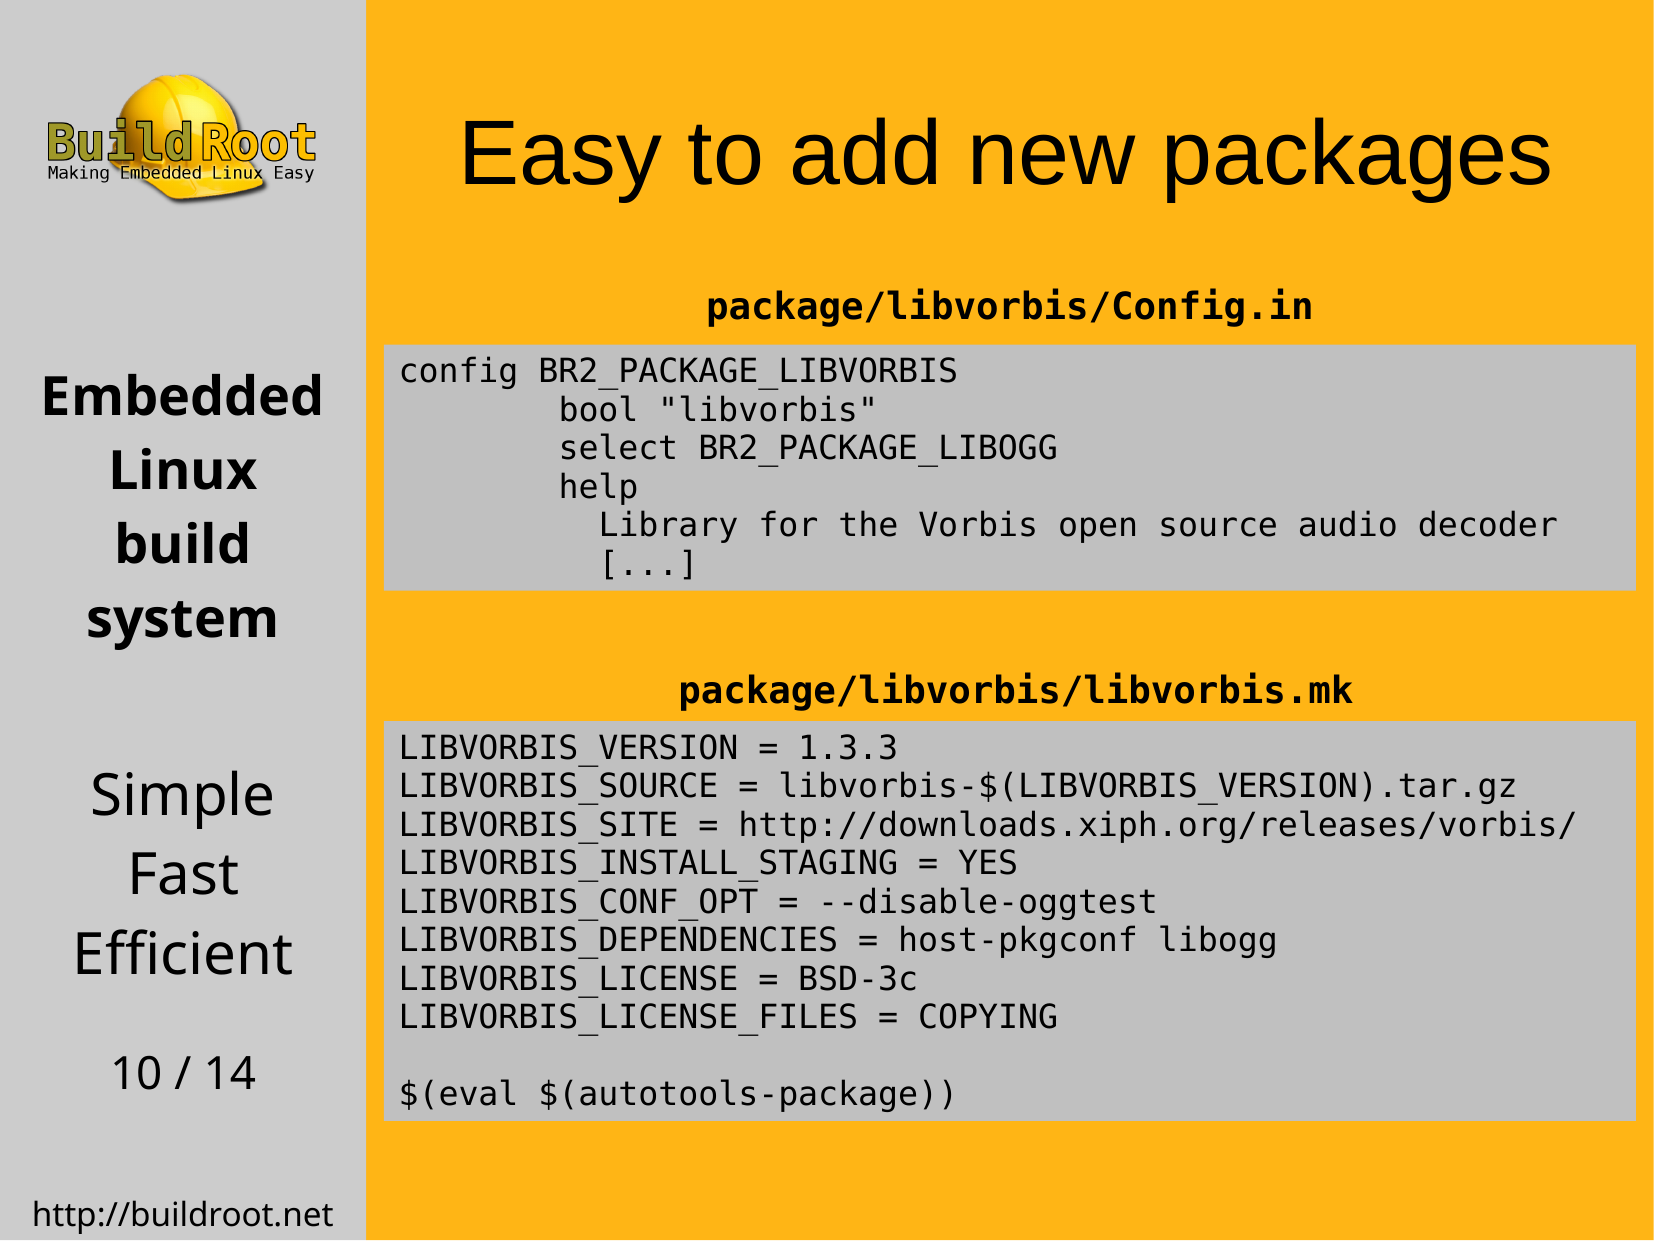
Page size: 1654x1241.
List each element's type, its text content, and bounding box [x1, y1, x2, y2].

text_box package/libvorbis/libvorbis.mk [372, 661, 1654, 720]
title Easy to add new packages [442, 49, 1571, 257]
text_box package/libvorbis/Config.in [366, 277, 1654, 336]
picture [21, 54, 349, 219]
text_box config BR2_PACKAGE_LIBVORBIS bool "libvorbis" select BR2_PACKAGE_LIBOGG help Library for the Vorbis open source audio decoder [...] [383, 344, 1636, 591]
text_box LIBVORBIS_VERSION = 1.3.3 LIBVORBIS_SOURCE = libvorbis-$(LIBVORBIS_VERSION).tar.gz LIBVORBIS_SITE = http://downloads.xiph.org/releases/vorbis/ LIBVORBIS_INSTALL_STAGING = YES LIBVORBIS_CONF_OPT = --disable-oggtest LIBVORBIS_DEPENDENCIES = host-pkgconf libogg LIBVORBIS_LICENSE = BSD-3c LIBVORBIS_LICENSE_FILES = COPYING $(eval $(autotools-package)) [383, 721, 1636, 1121]
